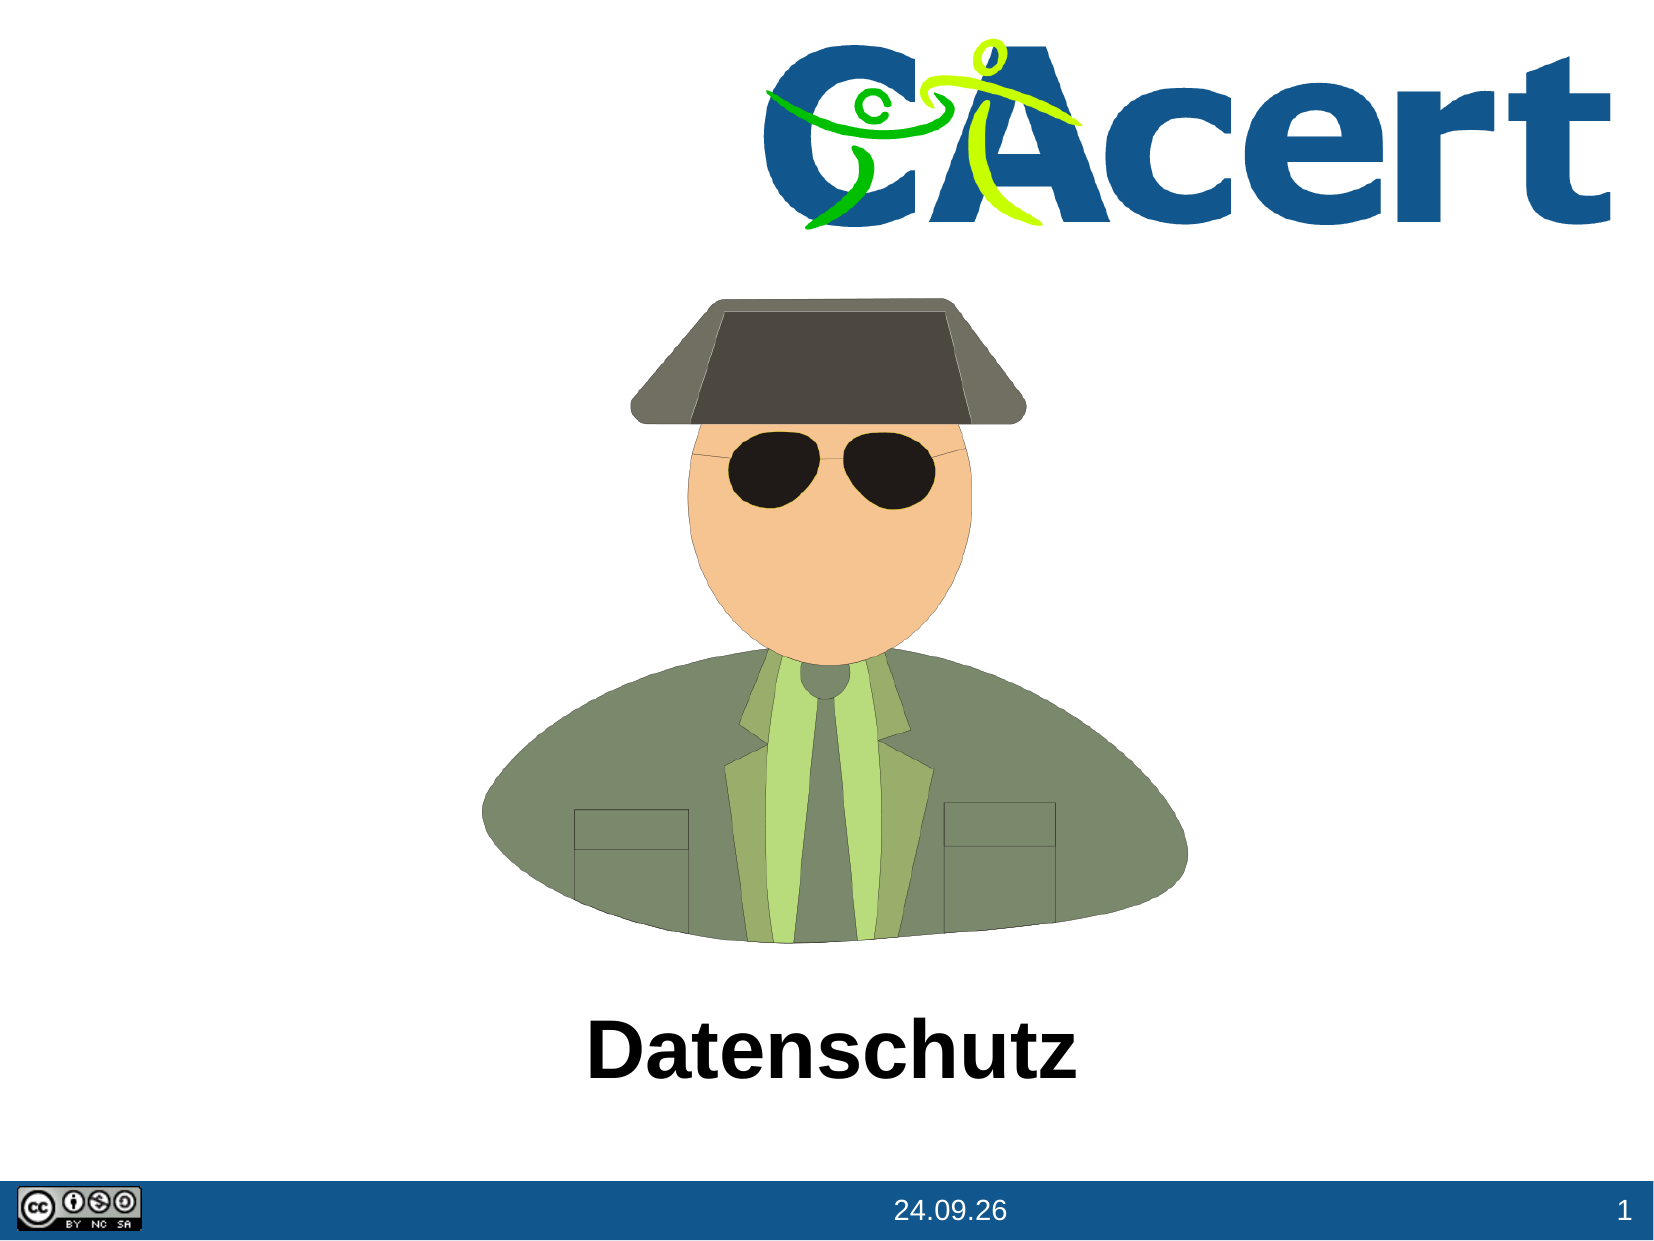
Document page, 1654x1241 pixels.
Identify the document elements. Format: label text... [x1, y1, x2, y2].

title Datenschutz [88, 958, 1577, 1140]
picture [17, 1186, 142, 1231]
picture [477, 295, 1193, 949]
picture [761, 35, 1613, 231]
